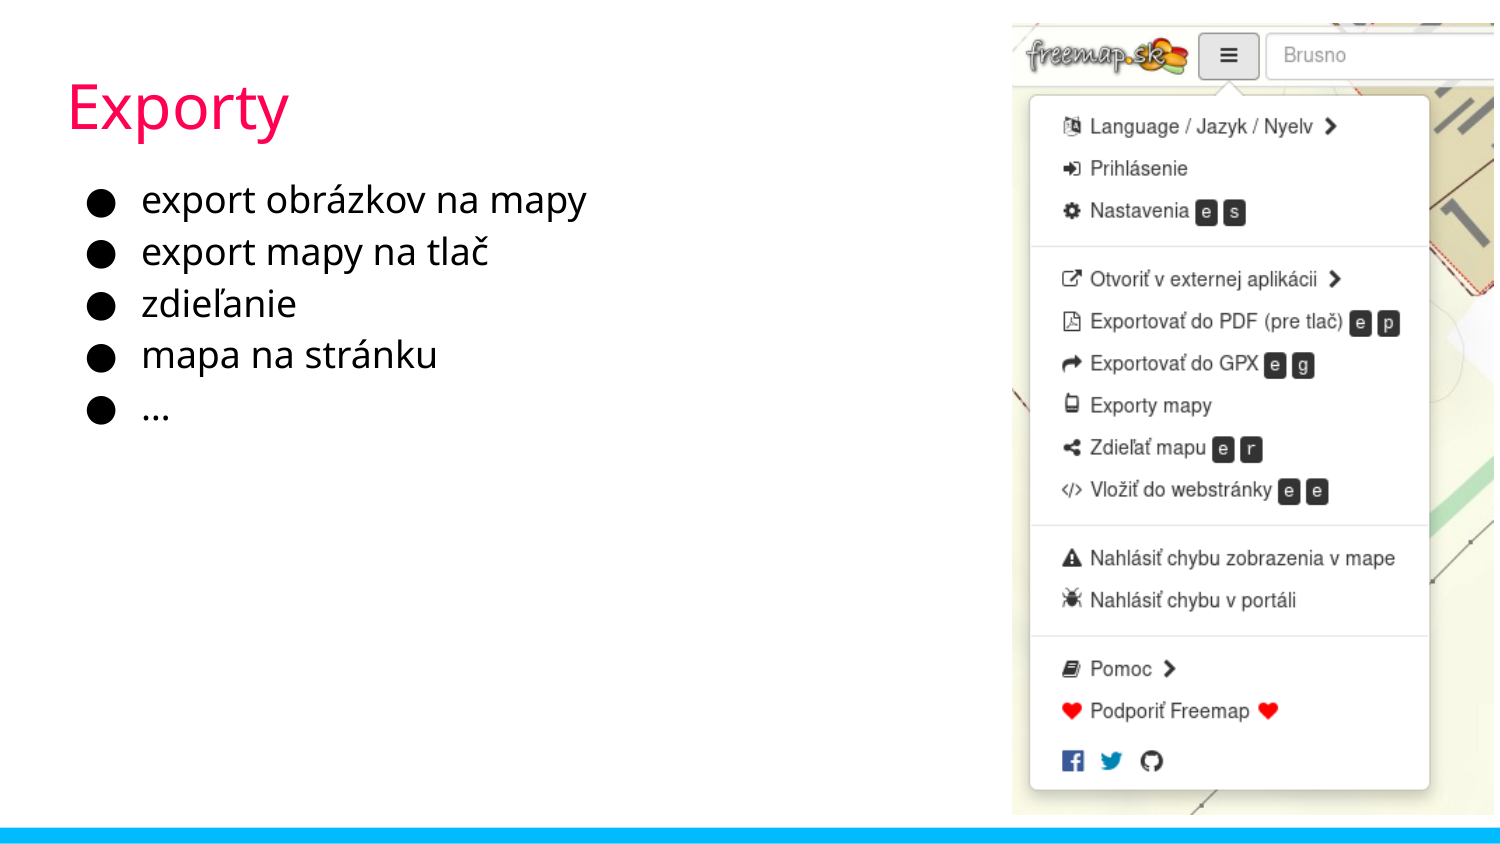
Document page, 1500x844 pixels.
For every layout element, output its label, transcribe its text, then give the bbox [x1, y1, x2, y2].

title Exporty [51, 51, 1012, 154]
picture [1012, 23, 1494, 815]
list export obrázkov na mapy export mapy na tlač zdieľanie mapa na stránku … [51, 154, 1012, 705]
